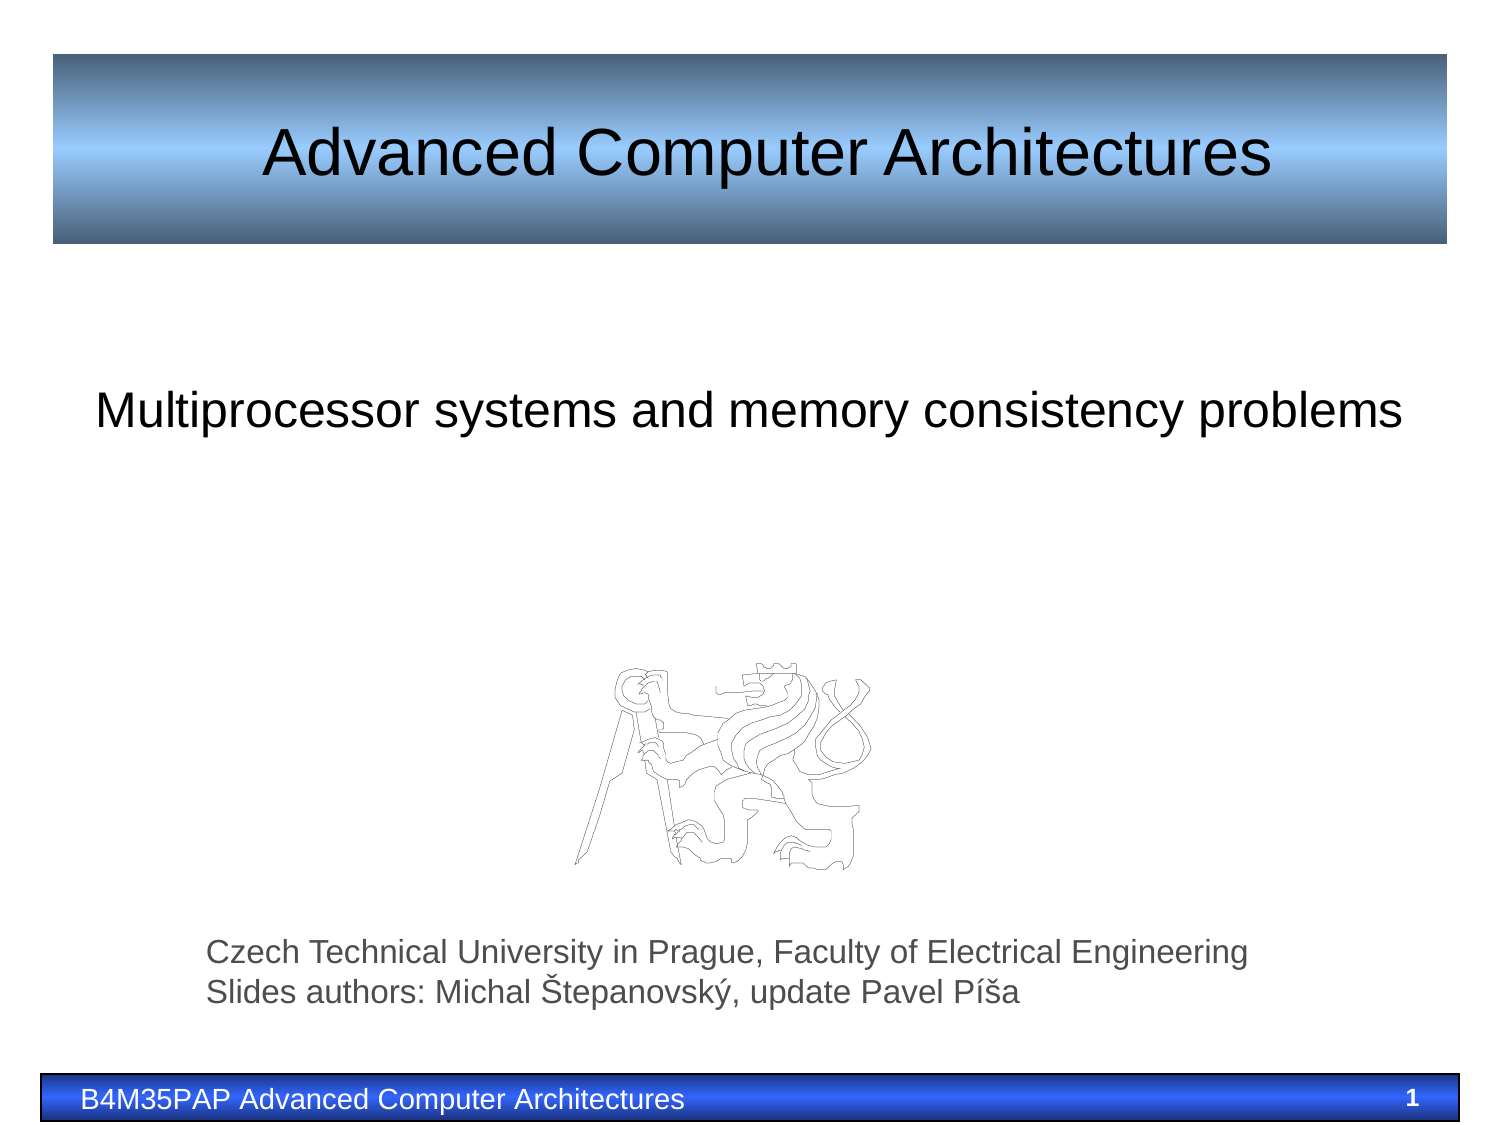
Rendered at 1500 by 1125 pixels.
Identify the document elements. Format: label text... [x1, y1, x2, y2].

text_box Advanced Computer Architectures [53, 54, 1447, 244]
chart [571, 660, 877, 877]
text_box Multiprocessor systems and memory consistency problems [53, 370, 1447, 446]
text_box Czech Technical University in Prague, Faculty of Electrical Engineering Slides authors: Michal Štepanovský, update Pavel Píša [191, 922, 1270, 1018]
